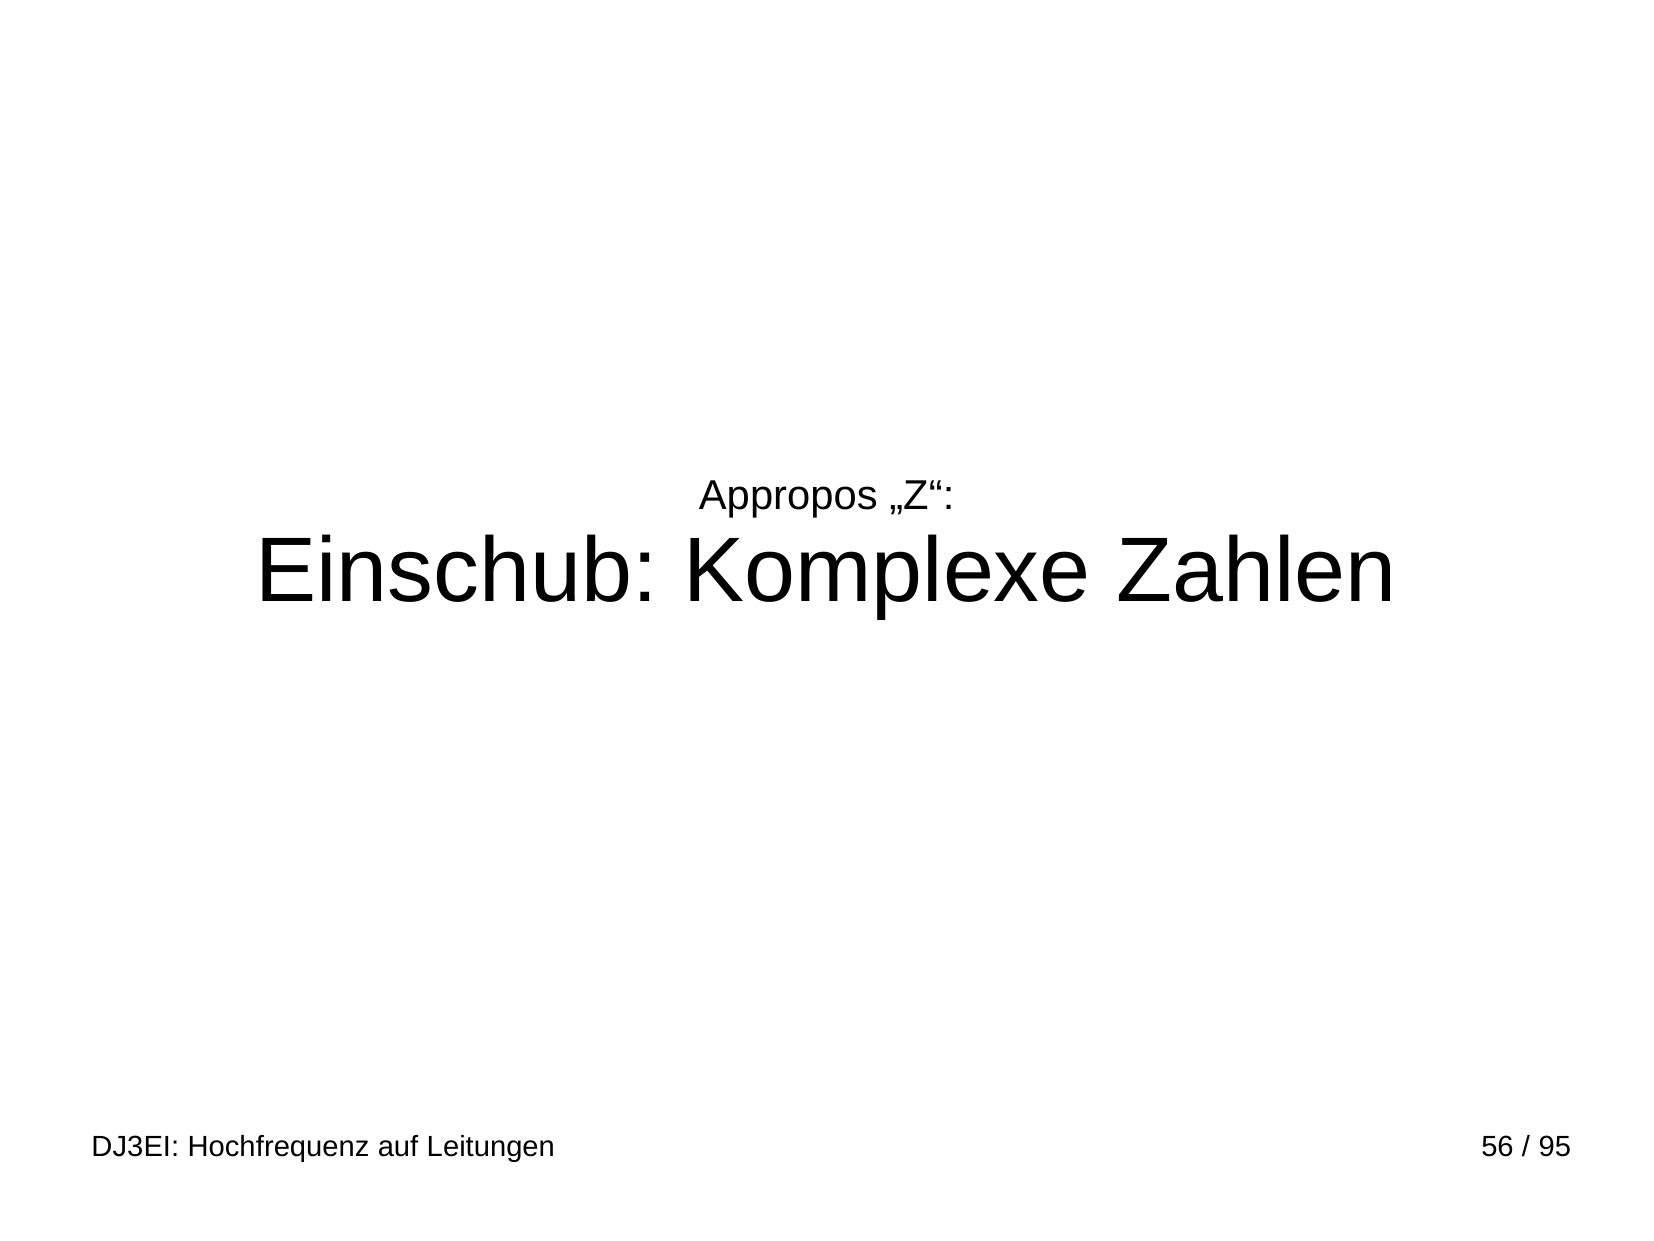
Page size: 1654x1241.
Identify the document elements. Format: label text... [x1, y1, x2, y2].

title Appropos „Z“: Einschub: Komplexe Zahlen [82, 442, 1571, 650]
